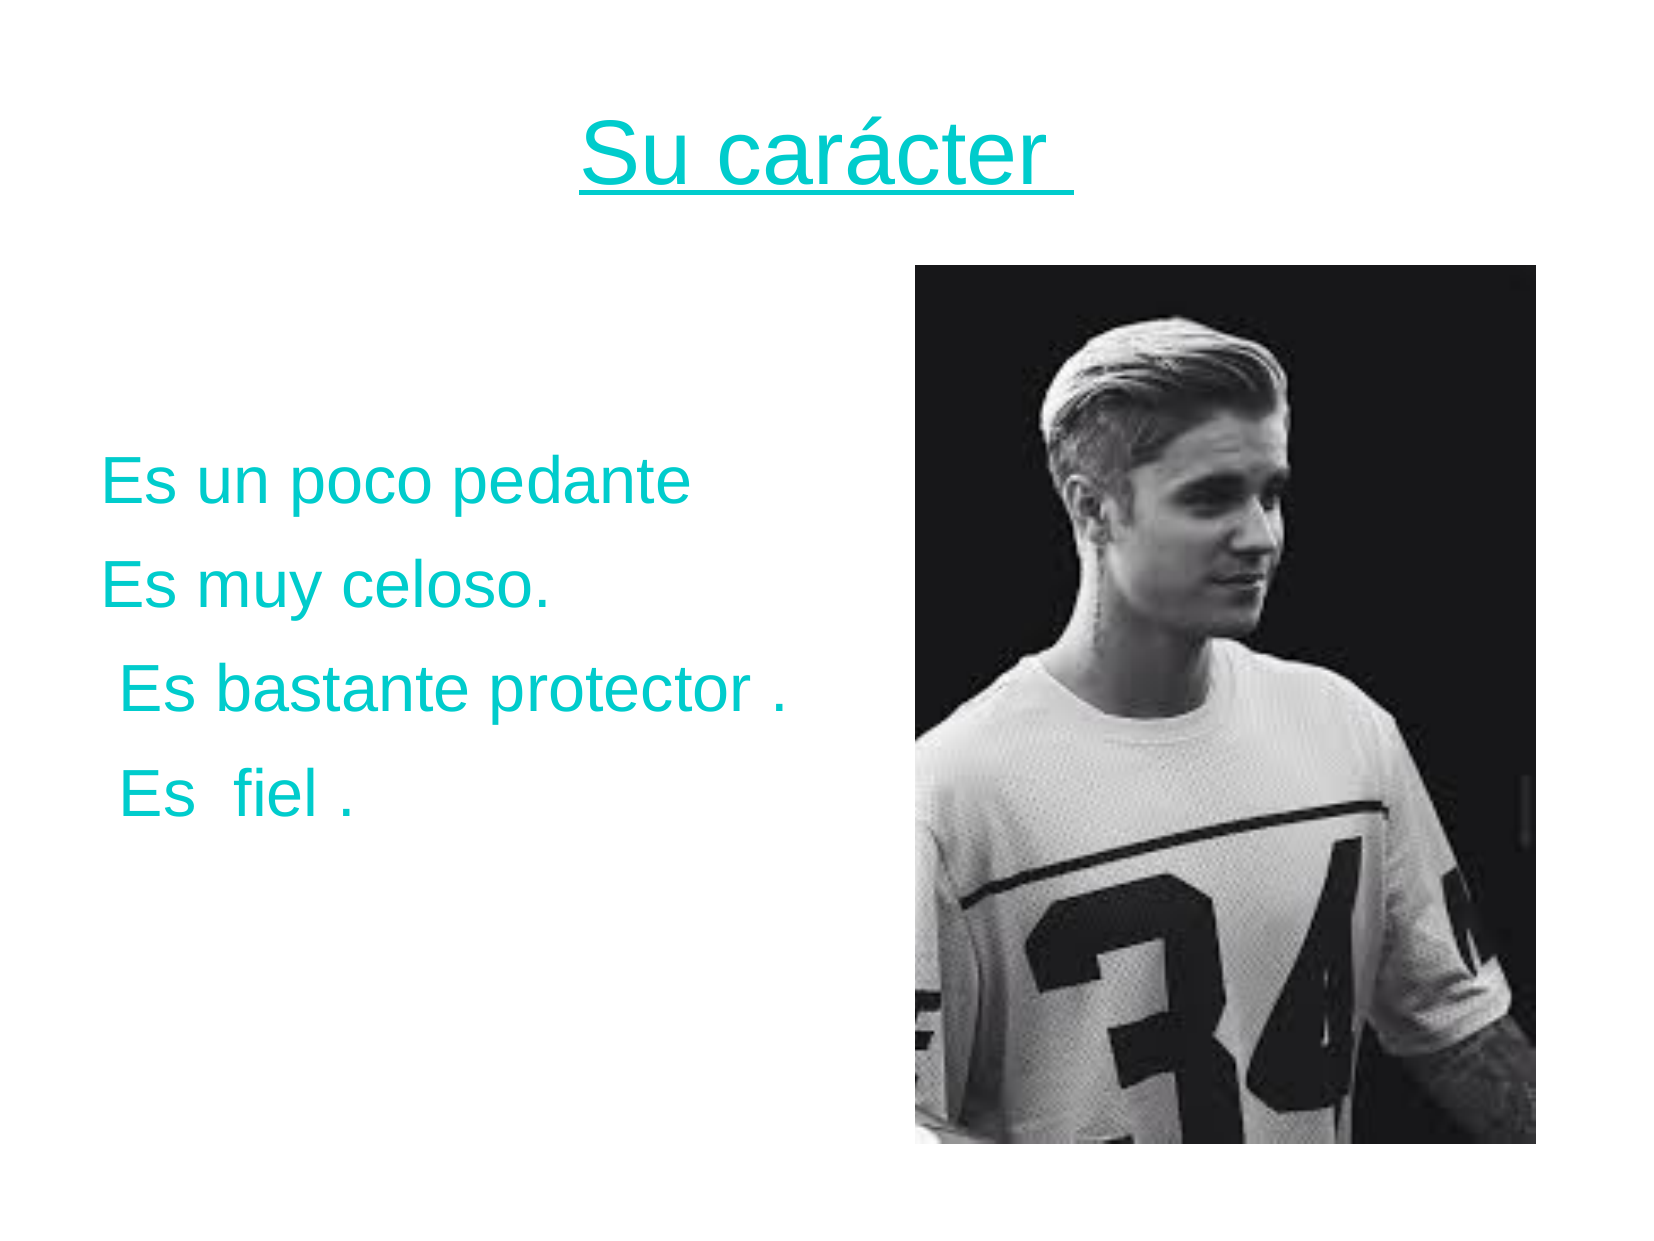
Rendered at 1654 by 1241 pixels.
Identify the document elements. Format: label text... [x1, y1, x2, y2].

list Es un poco pedante Es muy celoso. Es bastante protector . Es fiel . [29, 442, 827, 916]
picture [845, 265, 1572, 1144]
title Su carácter [82, 49, 1571, 257]
